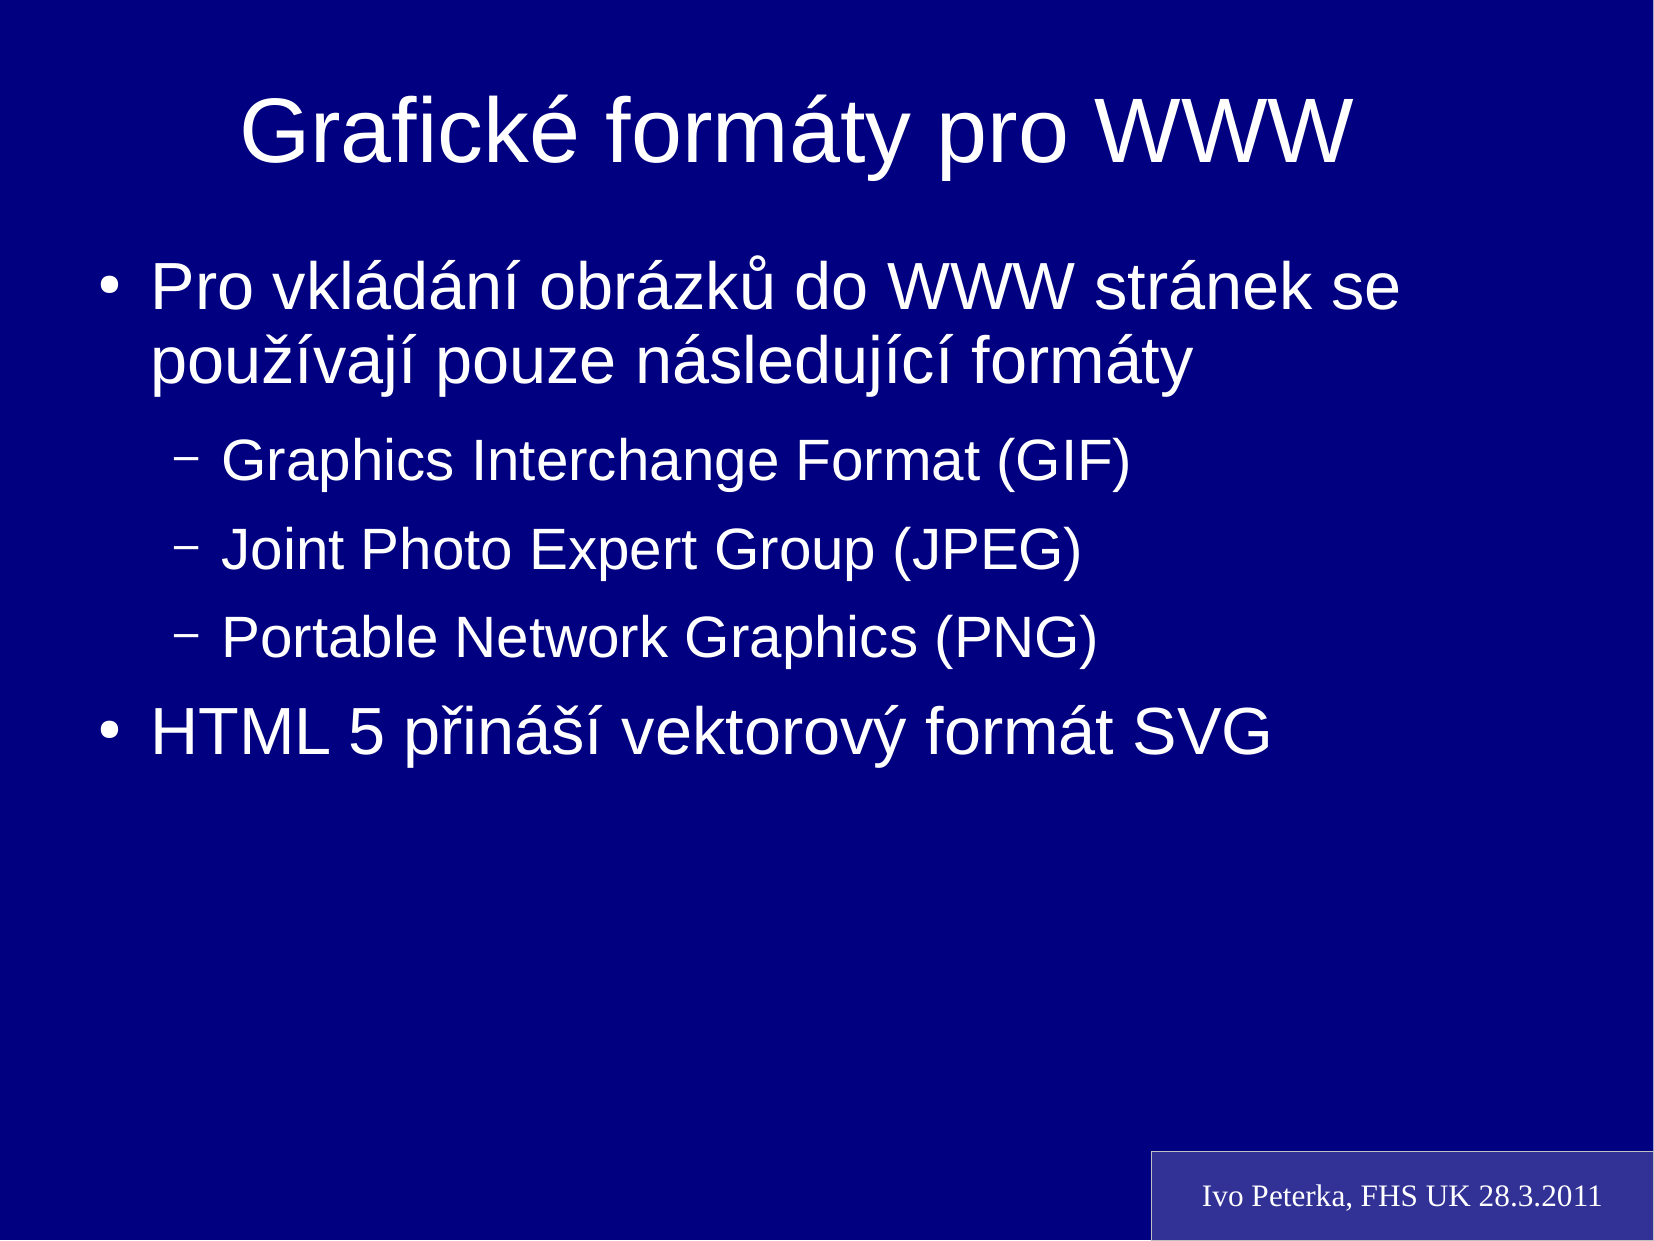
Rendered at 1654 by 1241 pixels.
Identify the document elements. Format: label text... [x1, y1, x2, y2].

title Grafické formáty pro WWW [79, 42, 1515, 220]
list Pro vkládání obrázků do WWW stránek se používají pouze následující formáty Graphics Interchange Format (GIF) Joint Photo Expert Group (JPEG) Portable Network Graphics (PNG) HTML 5 přináší vektorový formát SVG [79, 248, 1515, 951]
